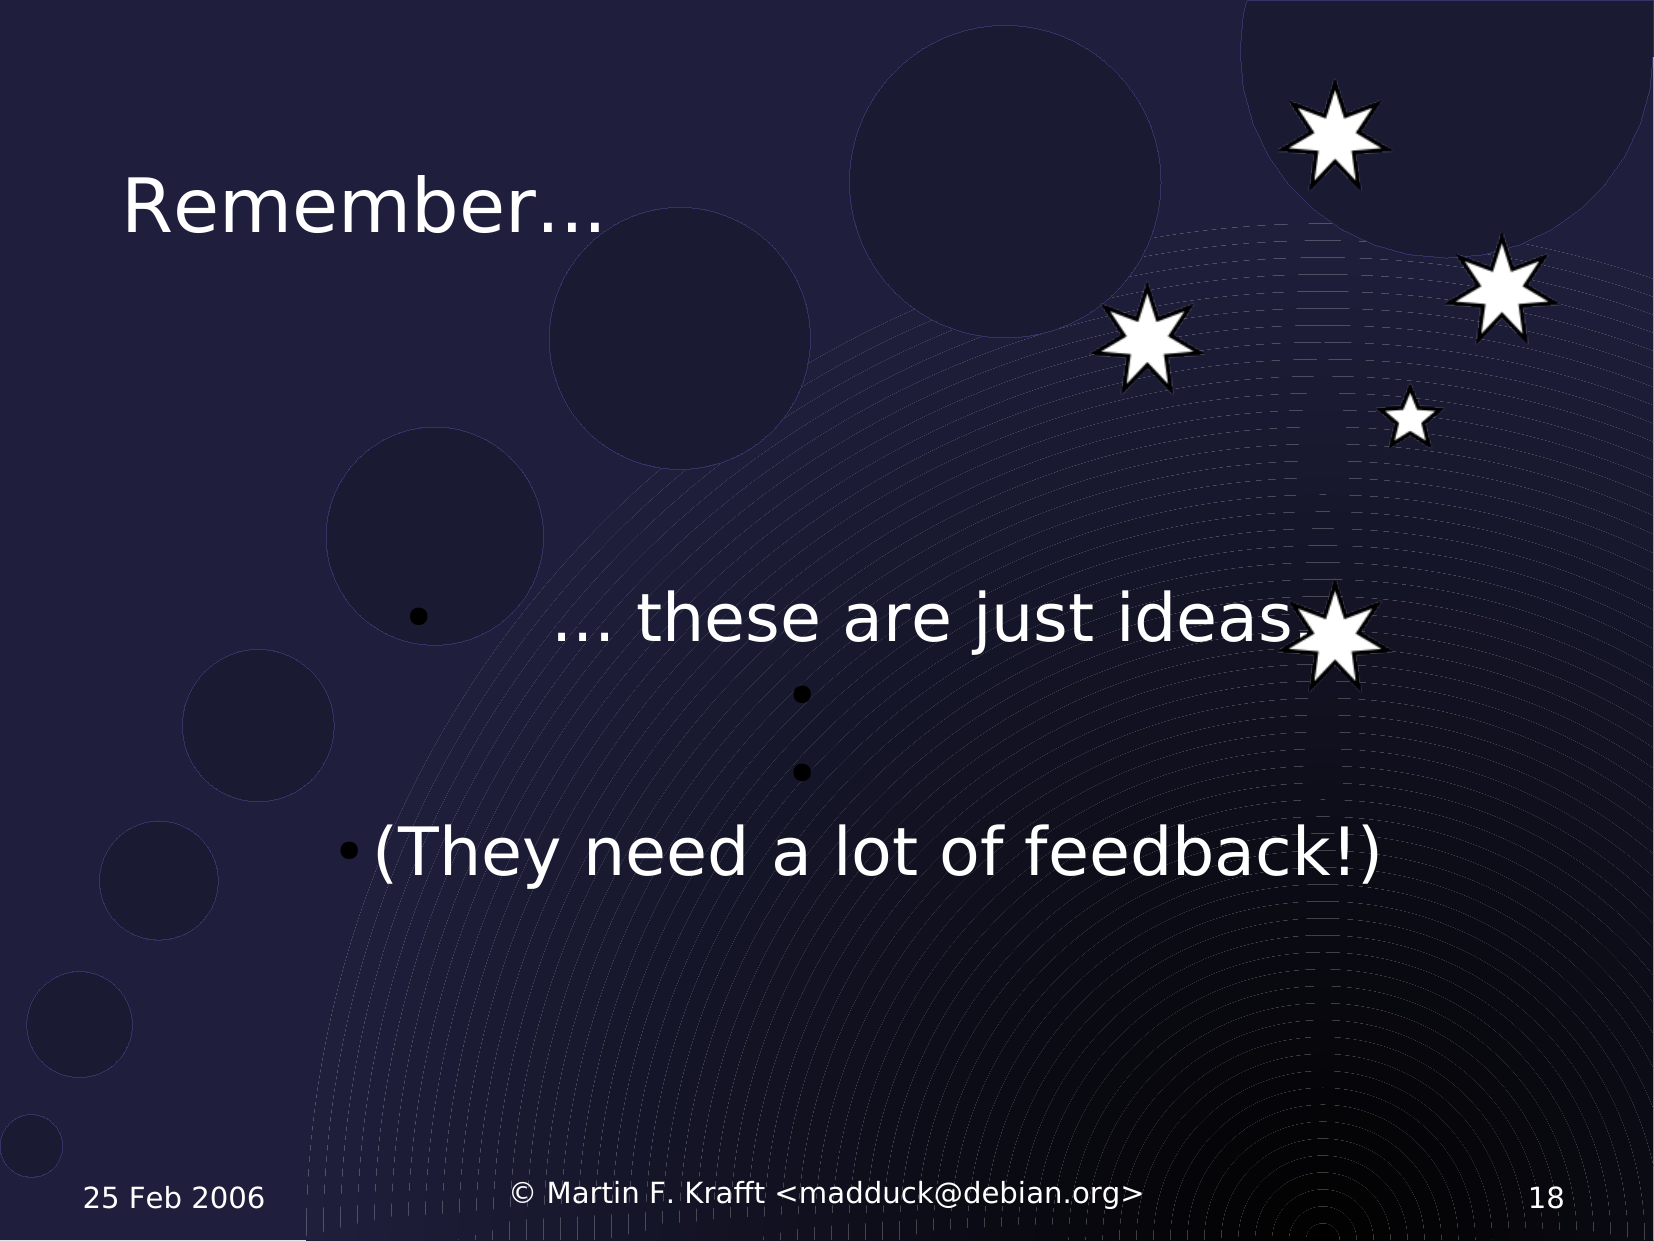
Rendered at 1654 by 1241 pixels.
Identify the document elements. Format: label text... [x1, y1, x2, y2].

title Remember... [121, 102, 944, 311]
subtitle ... these are just ideas. (They need a lot of feedback!) [118, 344, 1534, 1127]
picture [944, 17, 1654, 768]
